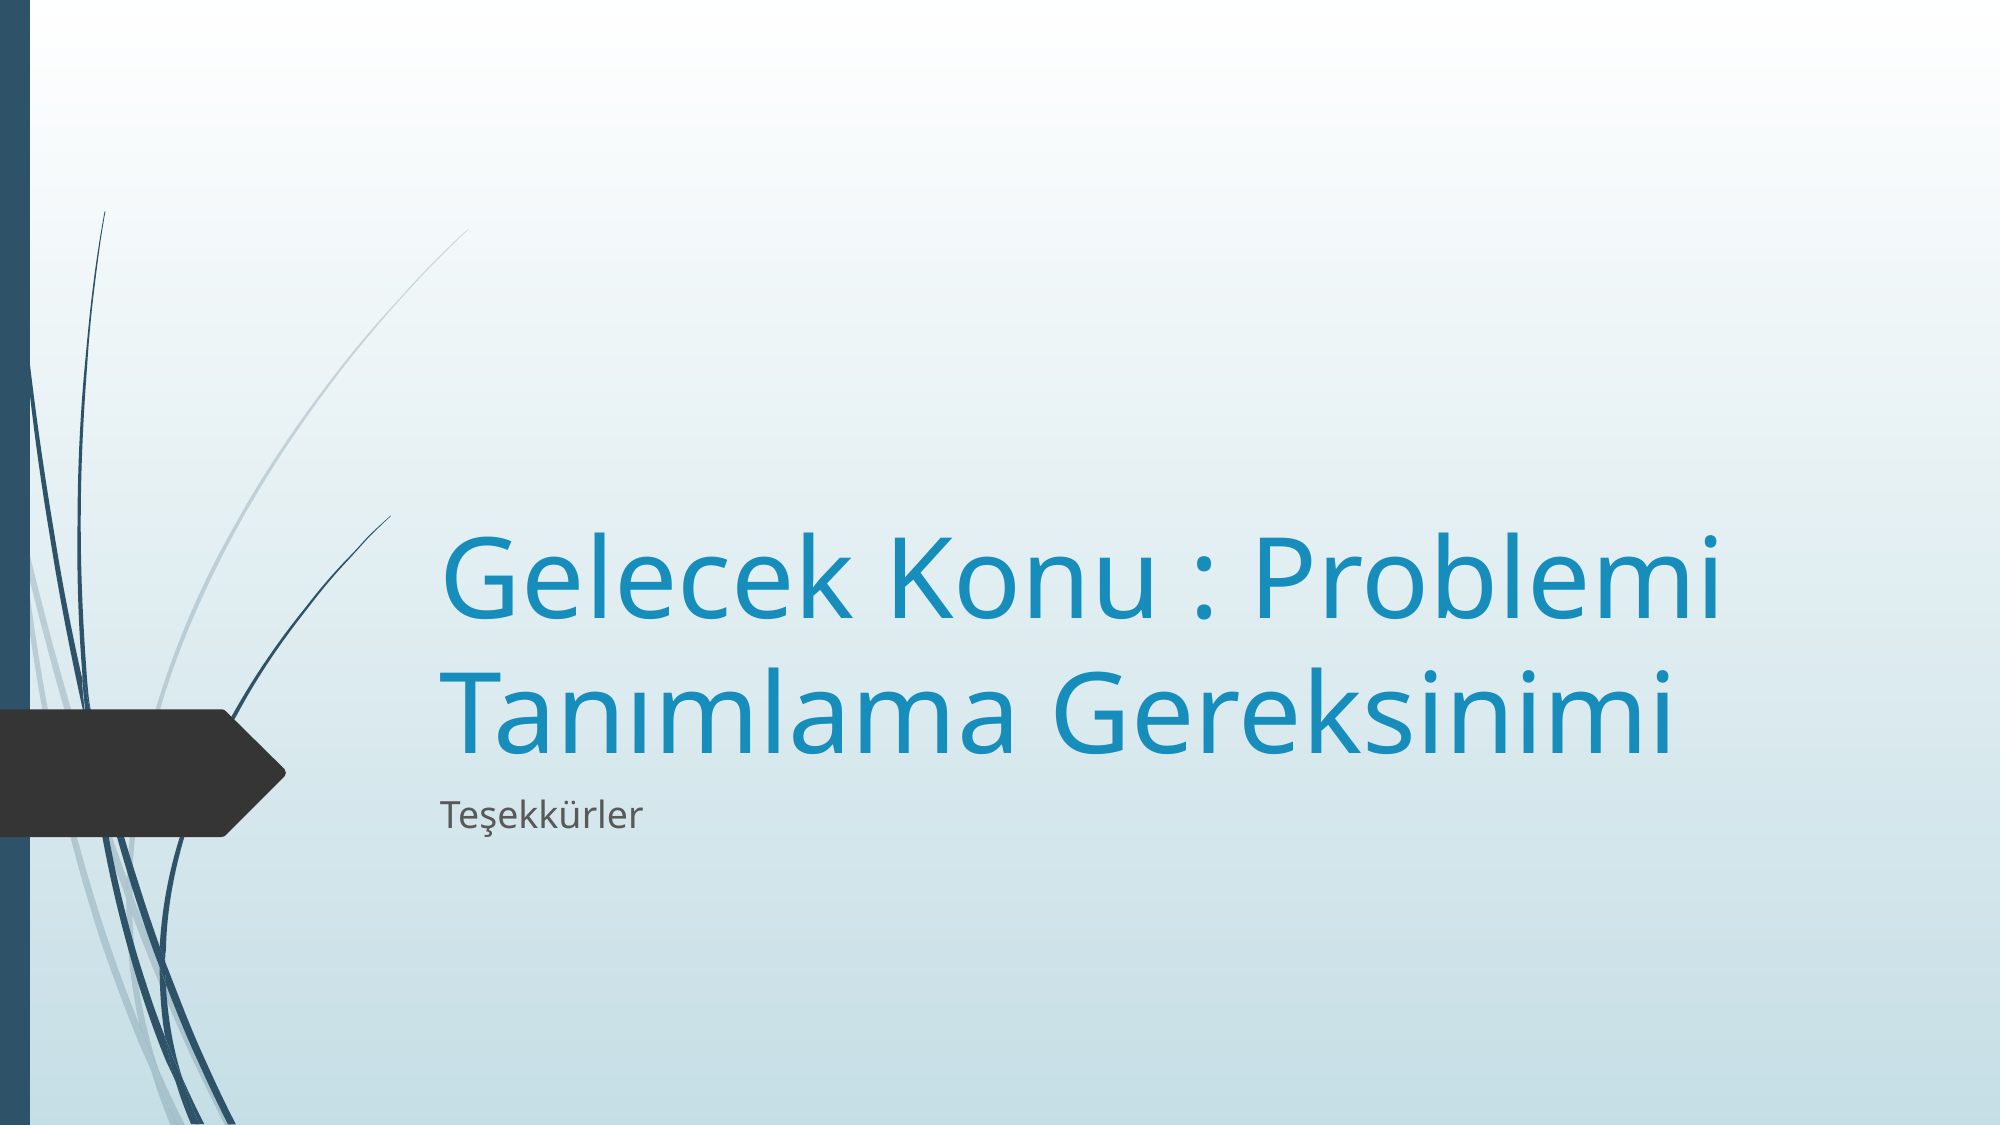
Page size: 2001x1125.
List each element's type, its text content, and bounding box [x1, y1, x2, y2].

subtitle Teşekkürler [424, 783, 1888, 969]
title Gelecek Konu : Problemi Tanımlama Gereksinimi [424, 412, 1888, 783]
